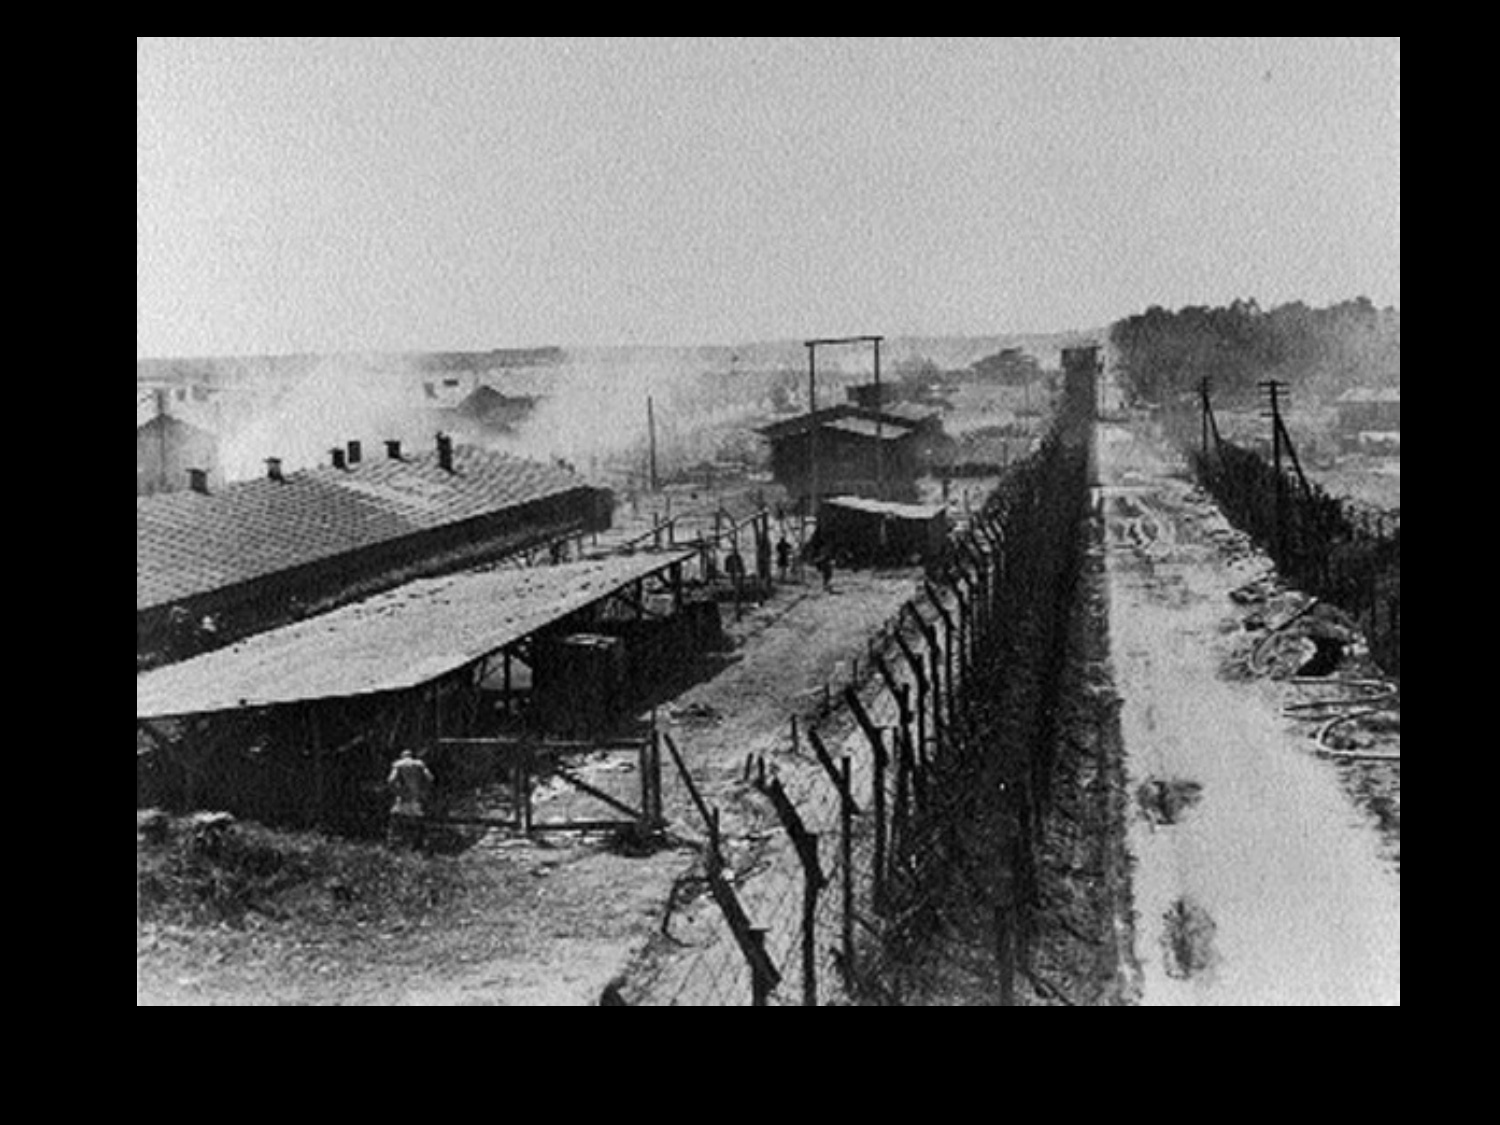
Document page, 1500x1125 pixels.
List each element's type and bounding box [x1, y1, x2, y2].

picture [137, 37, 1400, 1006]
